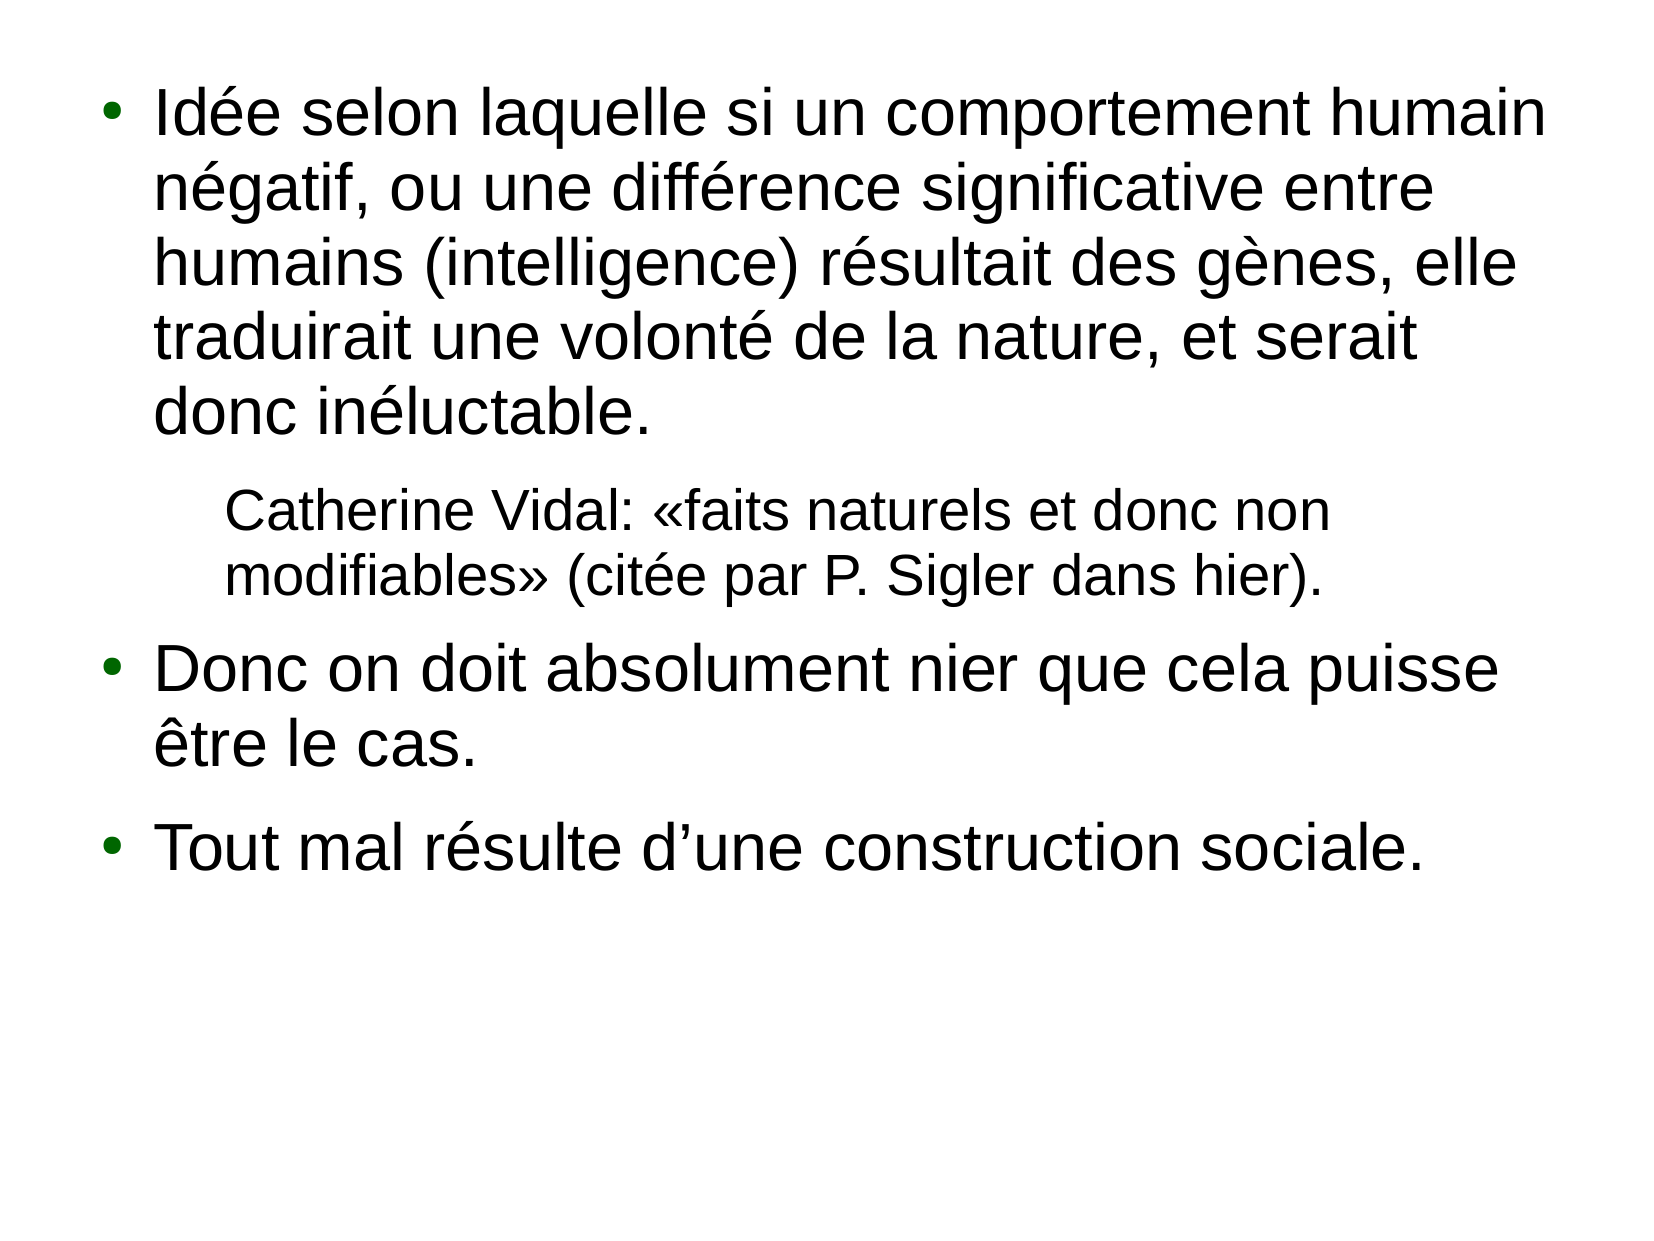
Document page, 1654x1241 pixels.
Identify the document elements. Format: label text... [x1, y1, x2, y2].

list Idée selon laquelle si un comportement humain négatif, ou une différence significative entre humains (intelligence) résultait des gènes, elle traduirait une volonté de la nature, et serait donc inéluctable. Catherine Vidal: «faits naturels et donc non modifiables» (citée par P. Sigler dans hier). Donc on doit absolument nier que cela puisse être le cas. Tout mal résulte d’une construction sociale. [82, 75, 1571, 1186]
